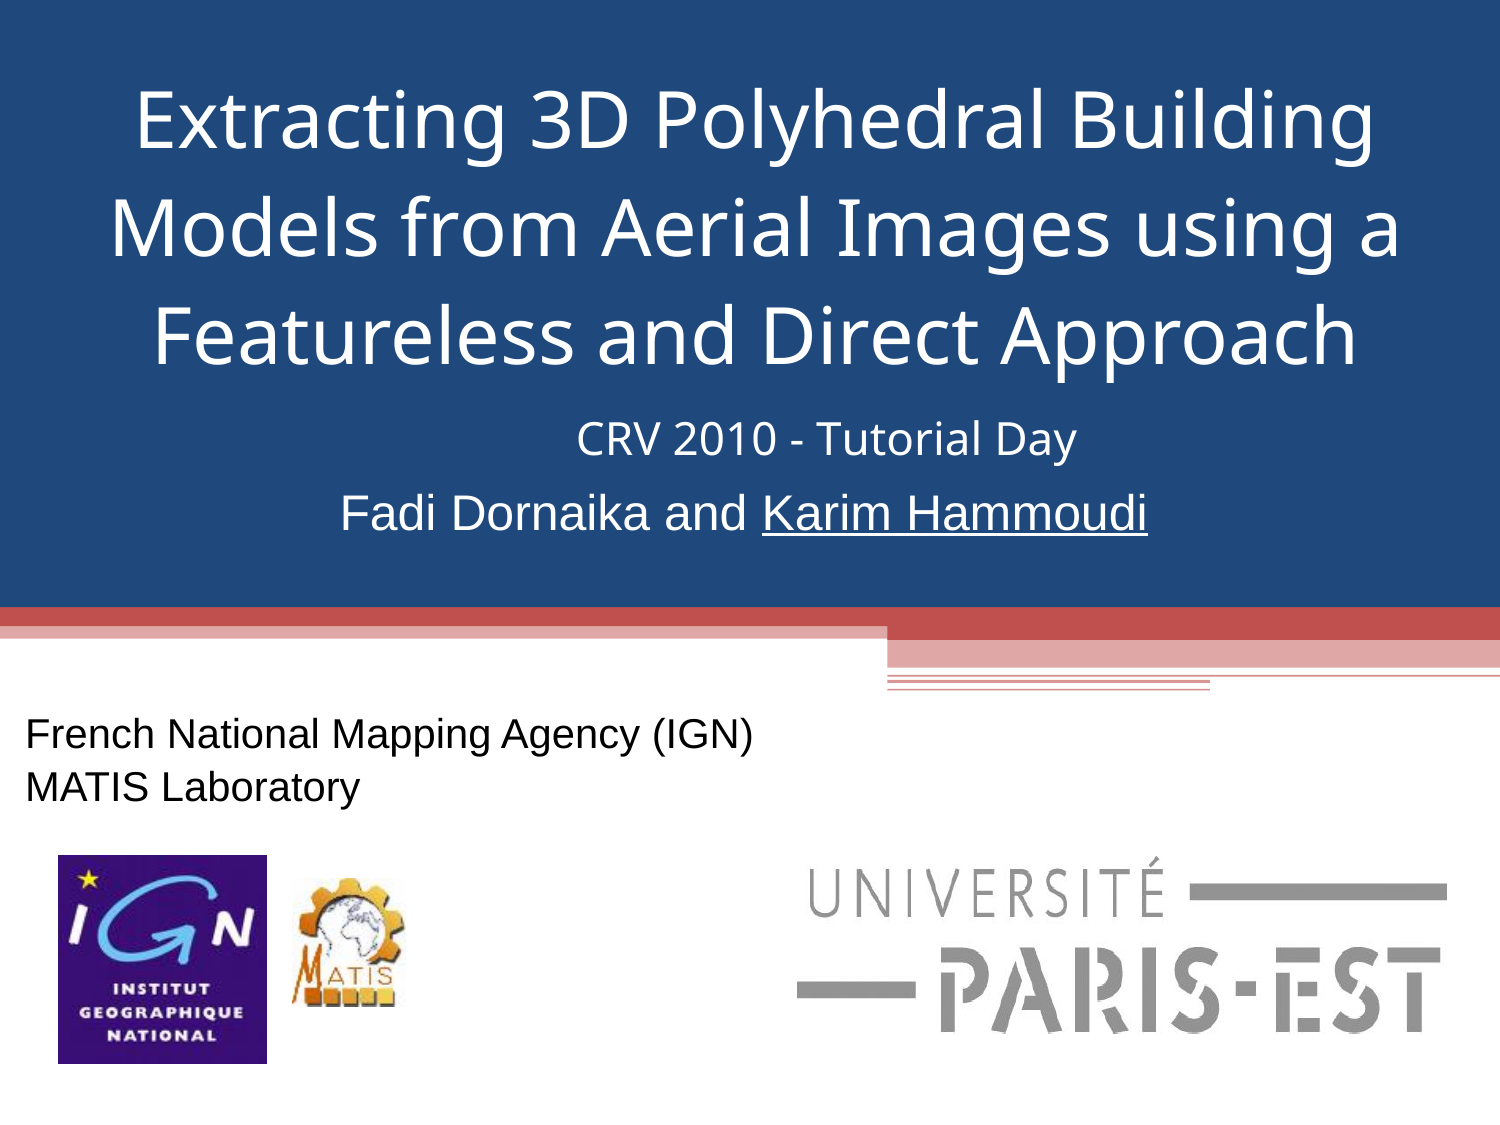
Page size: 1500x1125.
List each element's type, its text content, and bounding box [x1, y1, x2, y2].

text_box Fadi Dornaika and Karim Hammoudi [59, 472, 1443, 598]
text_box CRV 2010 - Tutorial Day [561, 402, 1152, 473]
text_box French National Mapping Agency (IGN) MATIS Laboratory [0, 703, 1500, 945]
picture [292, 878, 406, 1008]
picture [797, 856, 1447, 1034]
title Extracting 3D Polyhedral Building Models from Aerial Images using a Featureless and Direct Approach [35, 11, 1477, 396]
picture [58, 855, 267, 1064]
